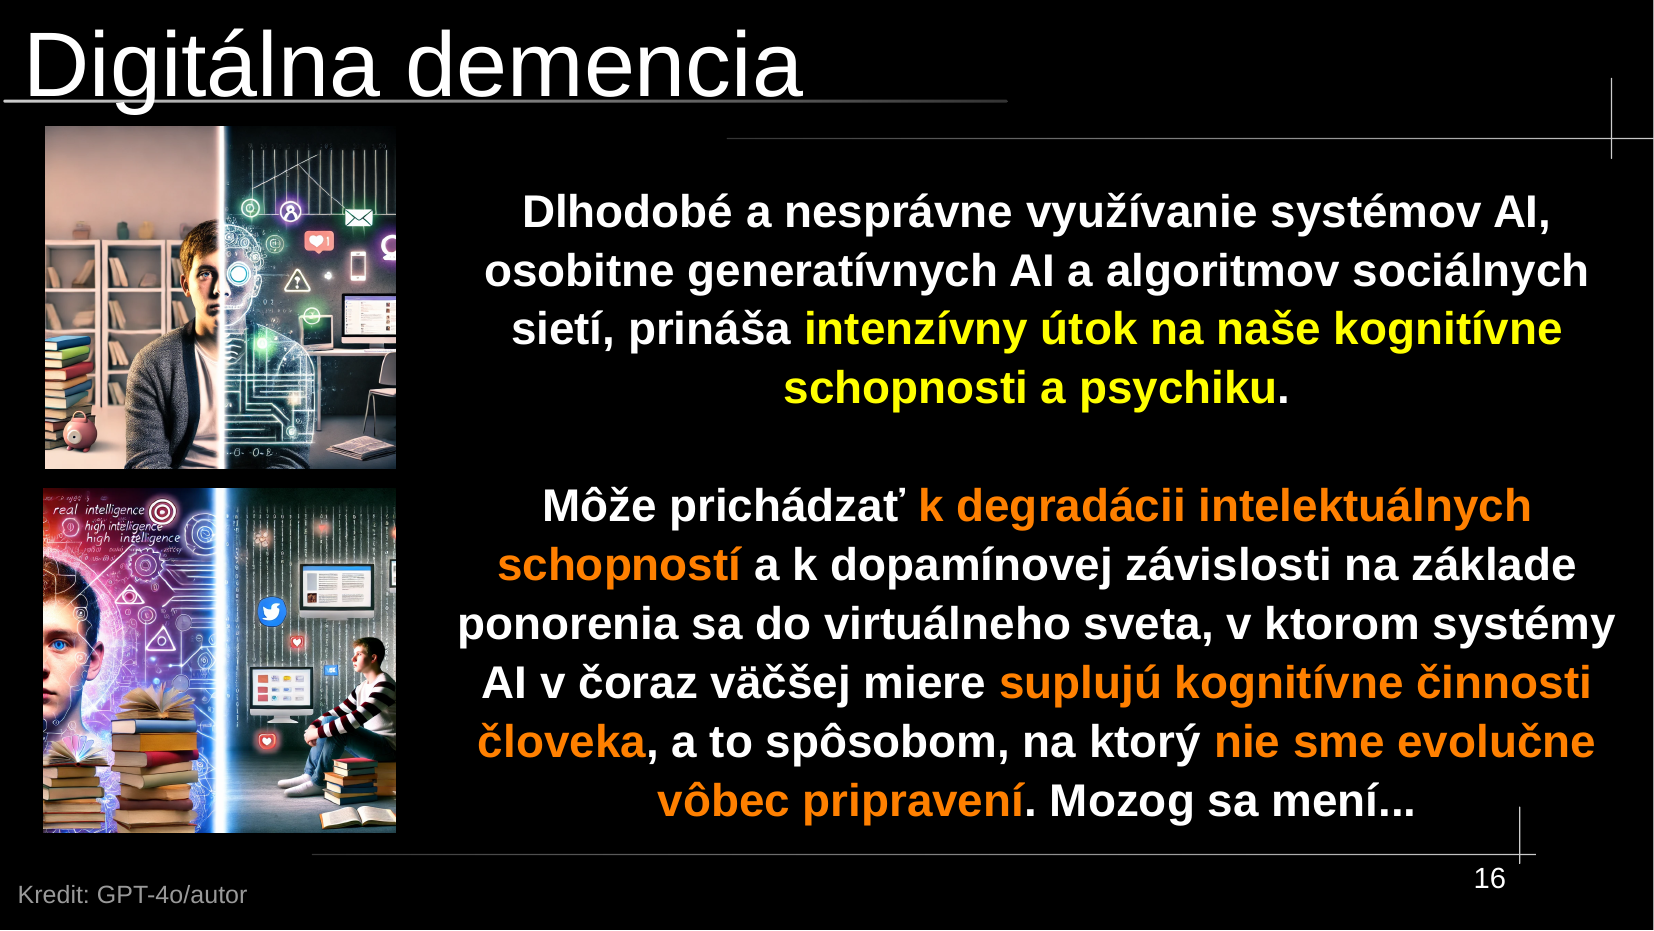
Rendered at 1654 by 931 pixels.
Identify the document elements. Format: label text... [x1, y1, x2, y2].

picture [45, 126, 396, 469]
title Kredit: GPT-4o/autor [17, 862, 1235, 928]
title Digitálna demencia [23, 11, 1589, 119]
title Dlhodobé a nesprávne využívanie systémov AI, osobitne generatívnych AI a algoritmov sociálnych sietí, prináša intenzívny útok na naše kognitívne schopnosti a psychiku. Môže prichádzať k degradácii intelektuálnych schopností a k dopamínovej závislosti na základe ponorenia sa do virtuálneho sveta, v ktorom systémy AI v čoraz väčšej miere suplujú kognitívne činnosti človeka, a to spôsobom, na ktorý nie sme evolučne vôbec pripravení. Mozog sa mení... [455, 147, 1619, 857]
picture [43, 488, 396, 833]
